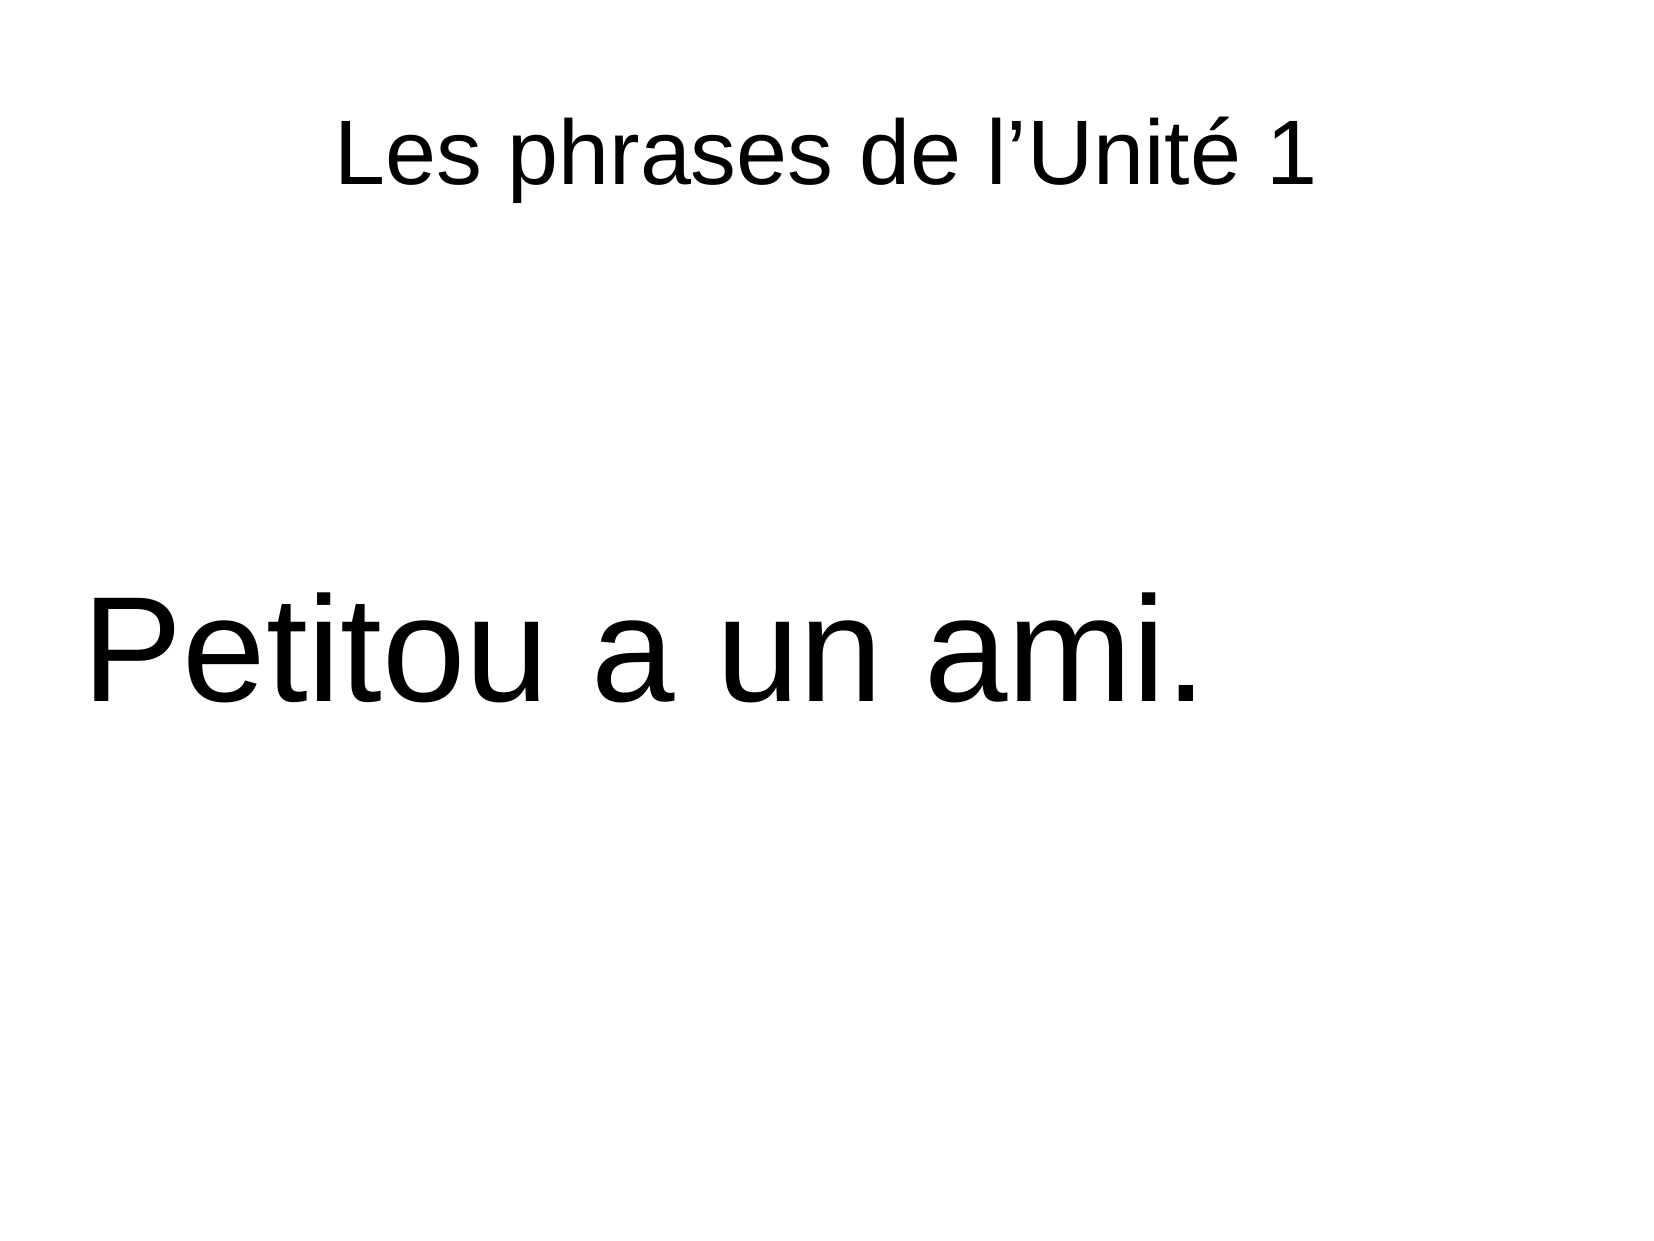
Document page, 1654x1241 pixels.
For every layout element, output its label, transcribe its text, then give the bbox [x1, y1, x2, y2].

subtitle Petitou a un ami. [82, 290, 1571, 1010]
title Les phrases de l’Unité 1 [82, 49, 1571, 257]
